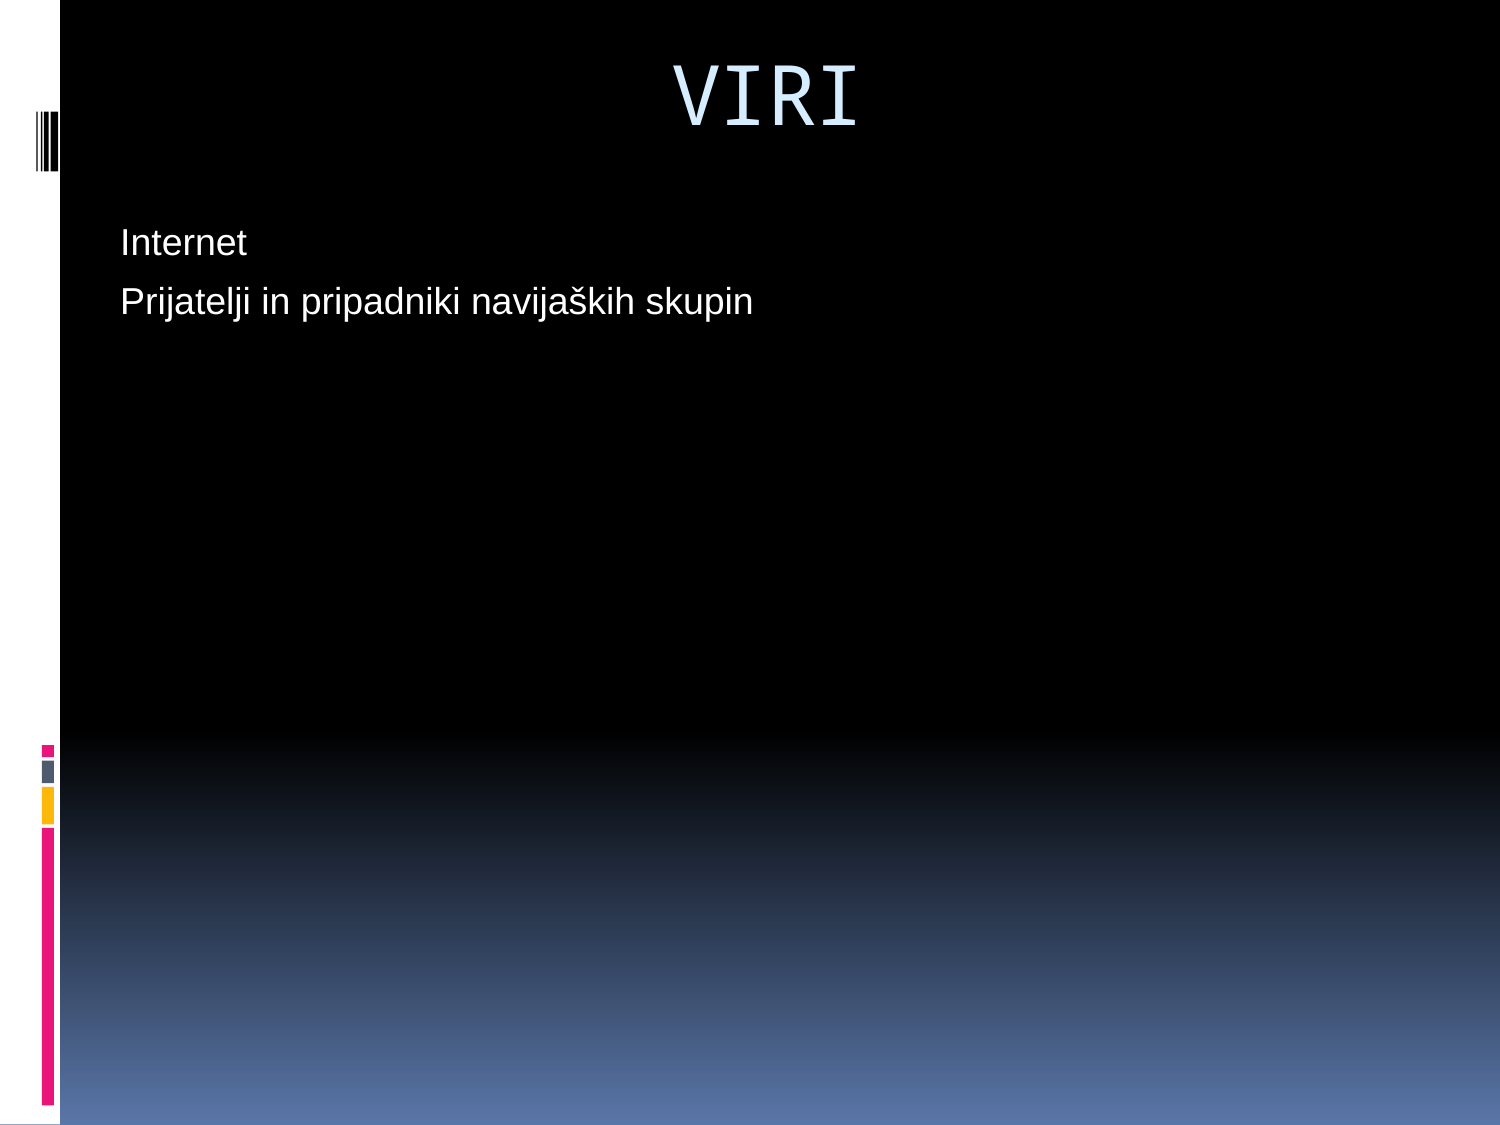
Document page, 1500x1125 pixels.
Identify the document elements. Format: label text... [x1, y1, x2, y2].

text_box Internet [105, 210, 328, 269]
text_box Prijatelji in pripadniki navijaških skupin [105, 269, 891, 330]
text_box VIRI [105, 35, 1431, 246]
